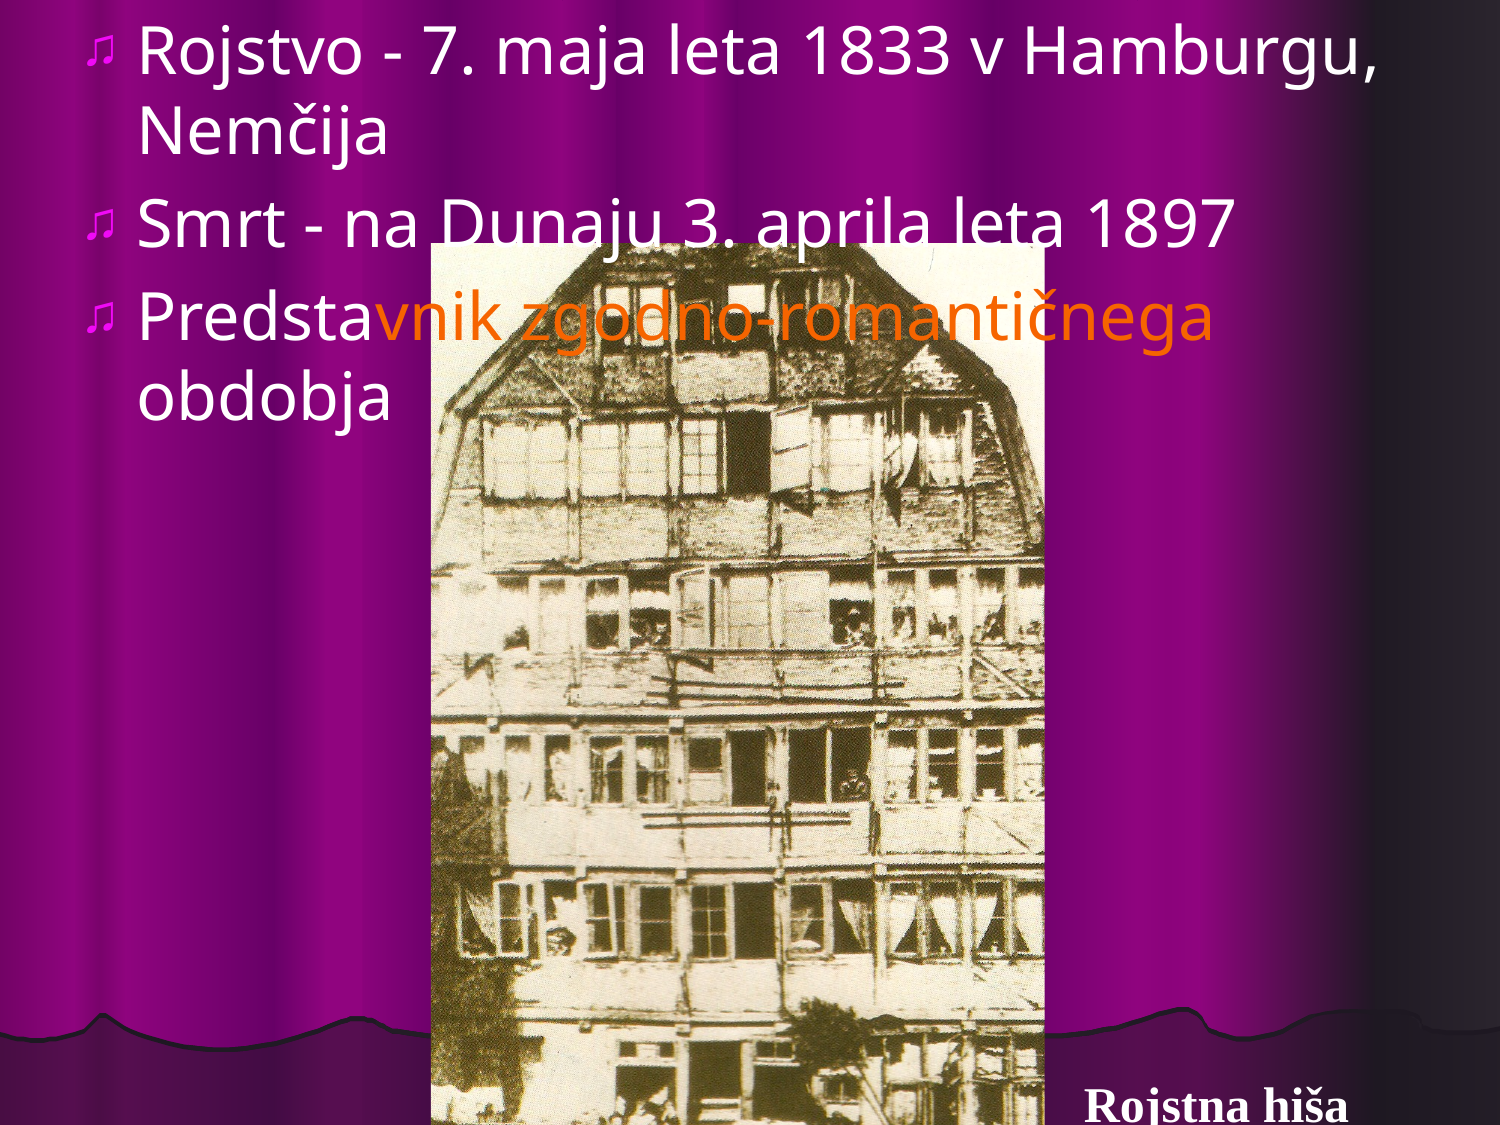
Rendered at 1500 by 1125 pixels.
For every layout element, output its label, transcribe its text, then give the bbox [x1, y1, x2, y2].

text_box Rojstna hiša [1068, 1064, 1388, 1125]
list Rojstvo - 7. maja leta 1833 v Hamburgu, Nemčija Smrt - na Dunaju 3. aprila leta 1897 Predstavnik zgodno-romantičnega obdobja [64, 0, 1415, 1035]
picture [430, 1035, 1045, 1125]
